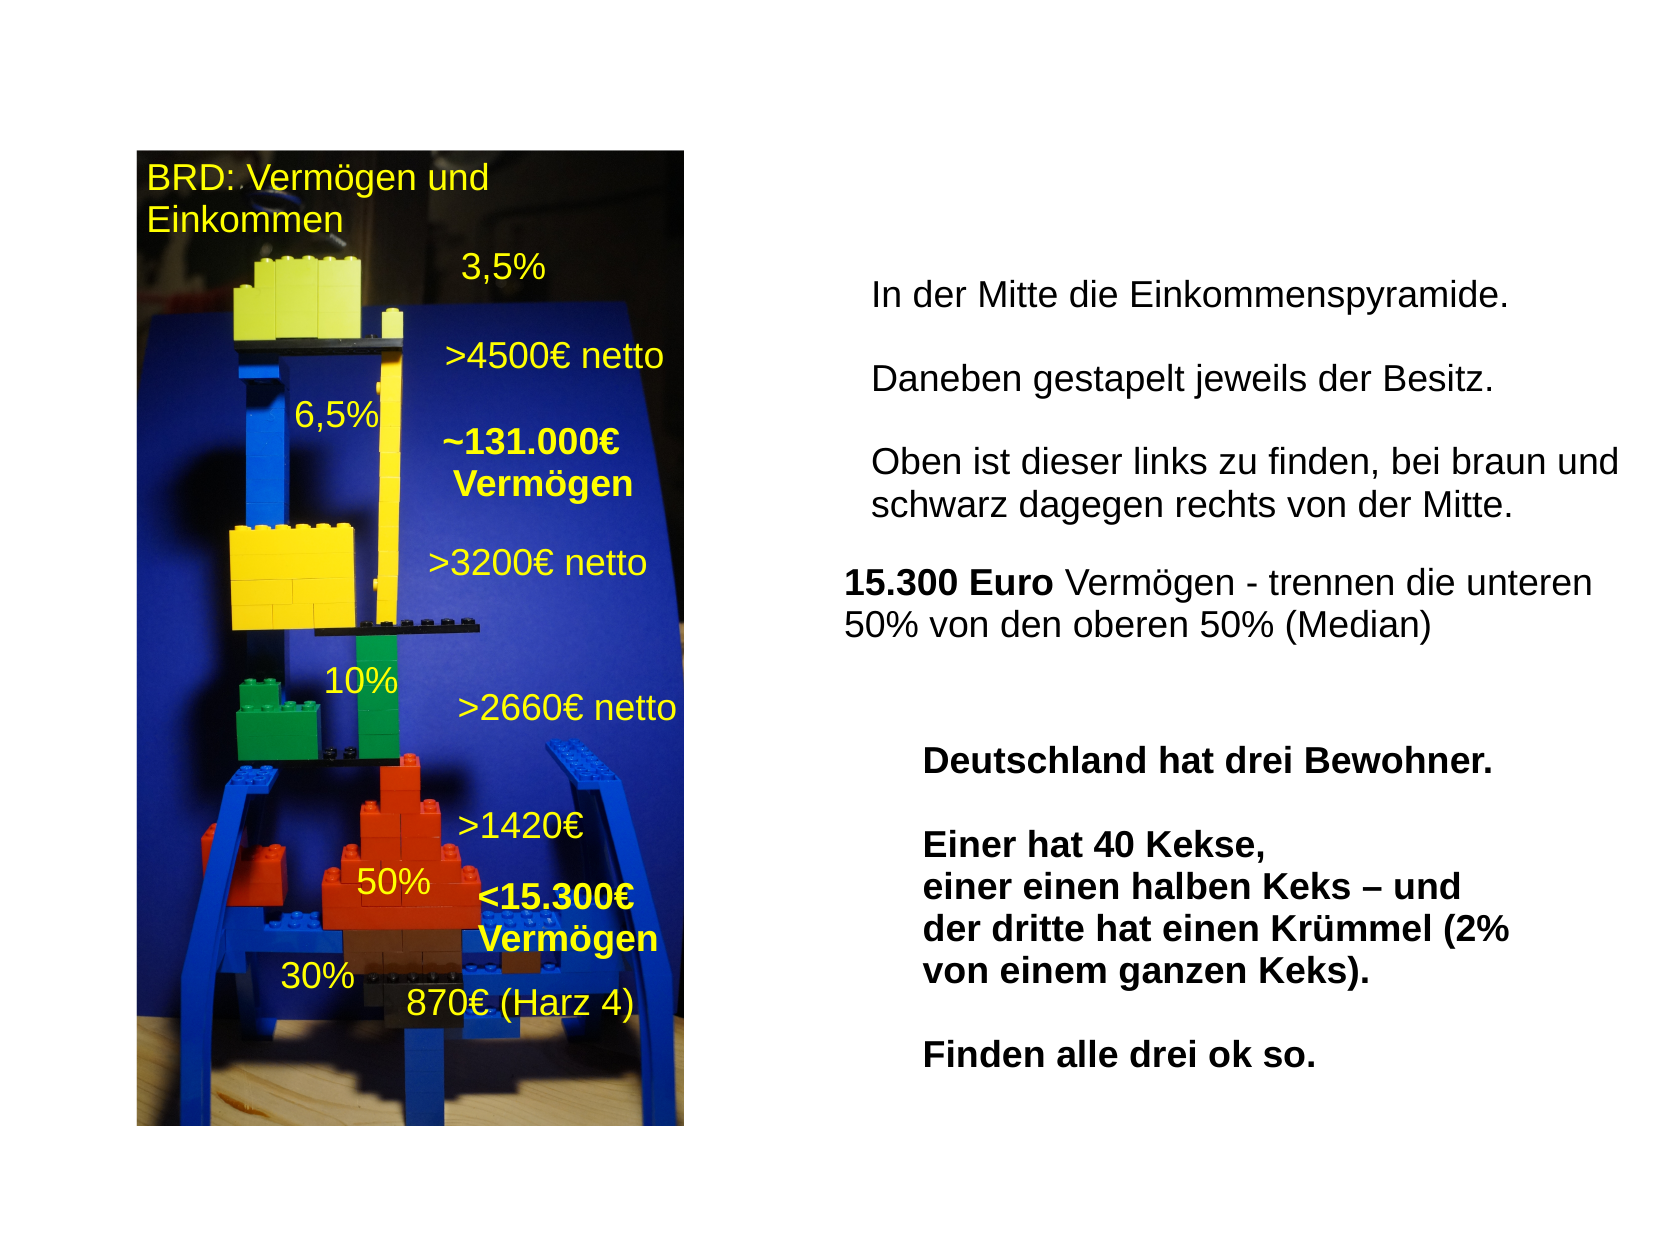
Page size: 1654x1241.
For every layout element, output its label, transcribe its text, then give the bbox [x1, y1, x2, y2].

text_box 50% [341, 853, 447, 911]
text_box >3200€ netto [413, 533, 663, 591]
text_box ~131.000€ Vermögen [427, 413, 650, 515]
text_box >4500€ netto [429, 326, 680, 384]
text_box 3,5% [446, 248, 562, 296]
text_box >2660€ netto [442, 679, 693, 817]
picture [136, 150, 684, 1126]
text_box 6,5% [279, 386, 395, 443]
text_box Deutschland hat drei Bewohner. Einer hat 40 Kekse, einer einen halben Keks – und der dritte hat einen Krümmel (2% von einem ganzen Keks). Finden alle drei ok so. [908, 739, 1536, 1093]
text_box In der Mitte die Einkommenspyramide. Daneben gestapelt jeweils der Besitz. Oben ist dieser links zu finden, bei braun und schwarz dagegen rechts von der Mitte. [856, 265, 1646, 617]
text_box 10% [308, 651, 414, 709]
text_box 870€ (Harz 4) [391, 974, 650, 1032]
text_box 30% [265, 947, 371, 1004]
text_box 15.300 Euro Vermögen - trennen die unteren 50% von den oberen 50% (Median) [829, 553, 1625, 739]
text_box BRD: Vermögen und Einkommen [131, 148, 601, 248]
text_box >1420€ [442, 797, 599, 855]
text_box <15.300€ Vermögen [462, 867, 674, 970]
